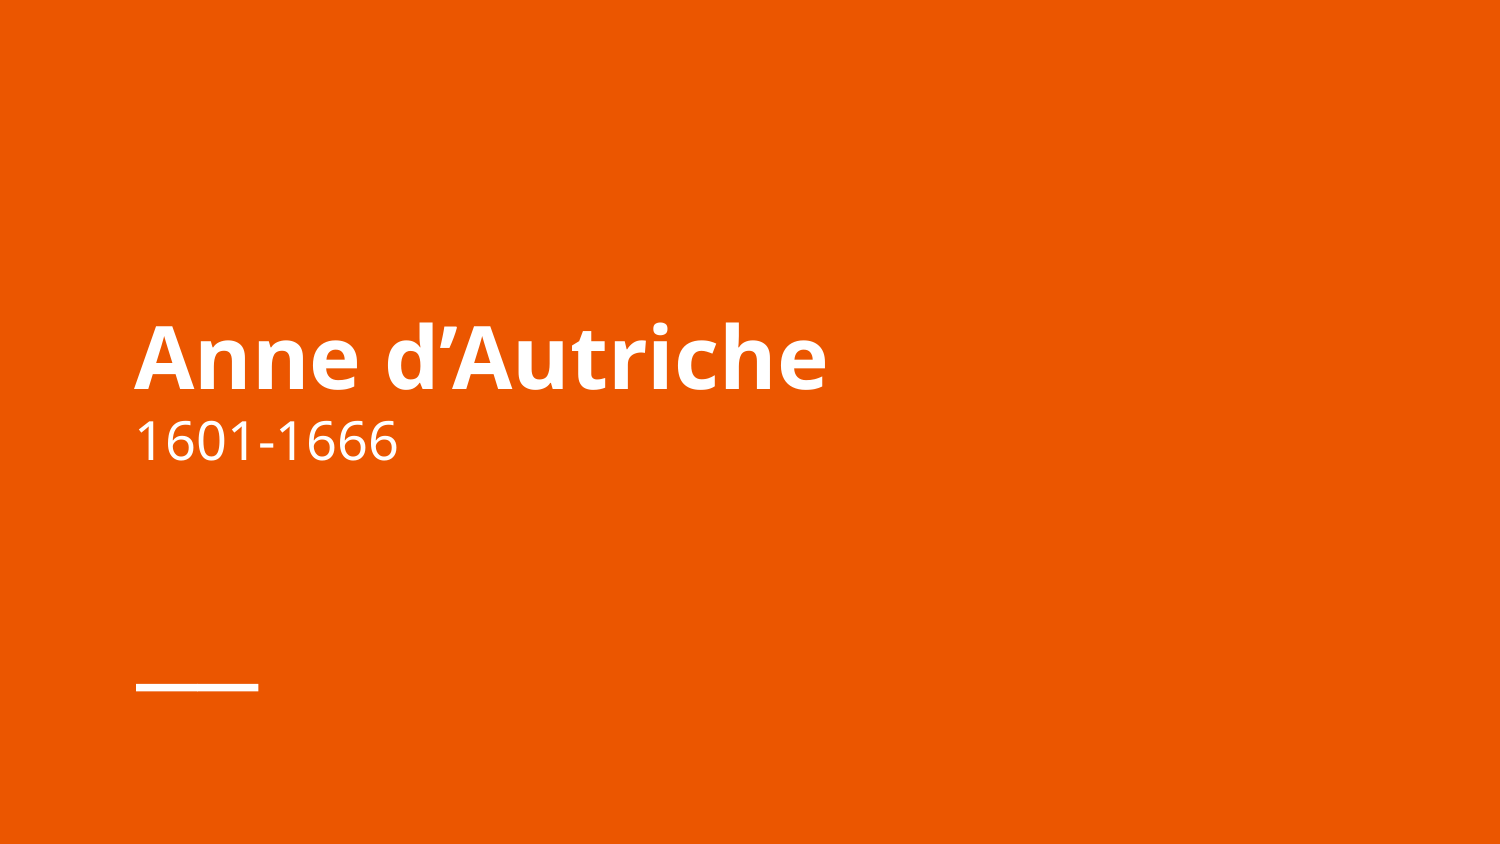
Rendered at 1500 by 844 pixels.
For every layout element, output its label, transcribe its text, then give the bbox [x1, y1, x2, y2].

title Anne d’Autriche 1601-1666 [119, 141, 1272, 632]
